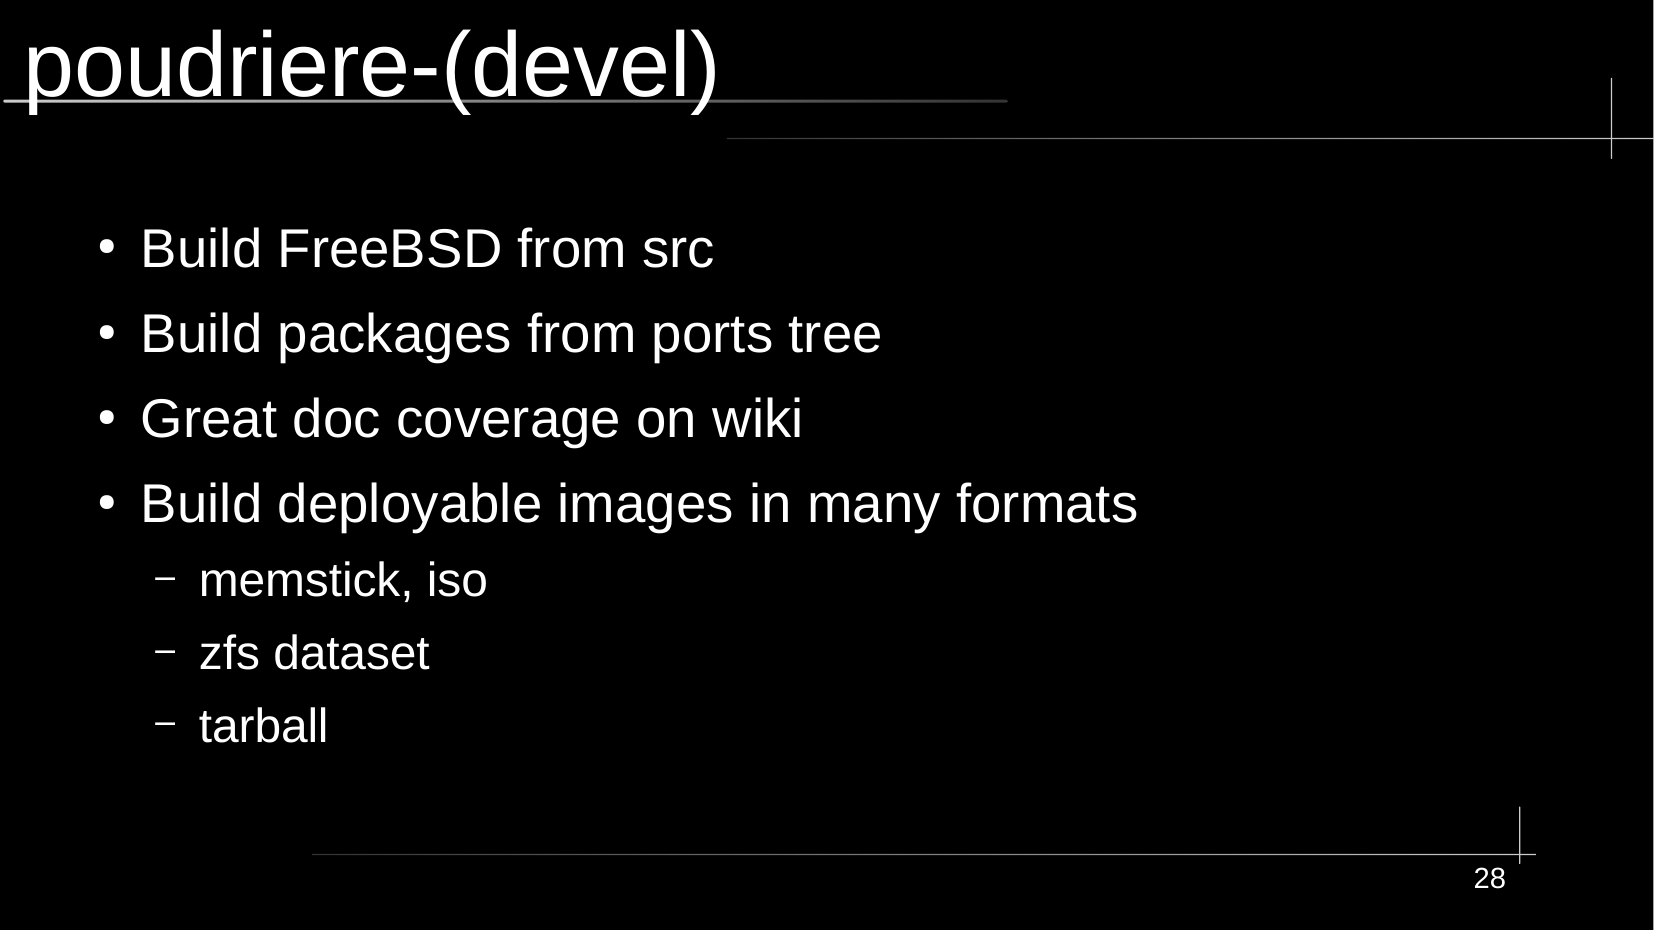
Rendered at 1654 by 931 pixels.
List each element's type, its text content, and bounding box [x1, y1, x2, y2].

list Build FreeBSD from src Build packages from ports tree Great doc coverage on wiki Build deployable images in many formats memstick, iso zfs dataset tarball [82, 217, 1571, 758]
title poudriere-(devel) [23, 11, 1589, 119]
